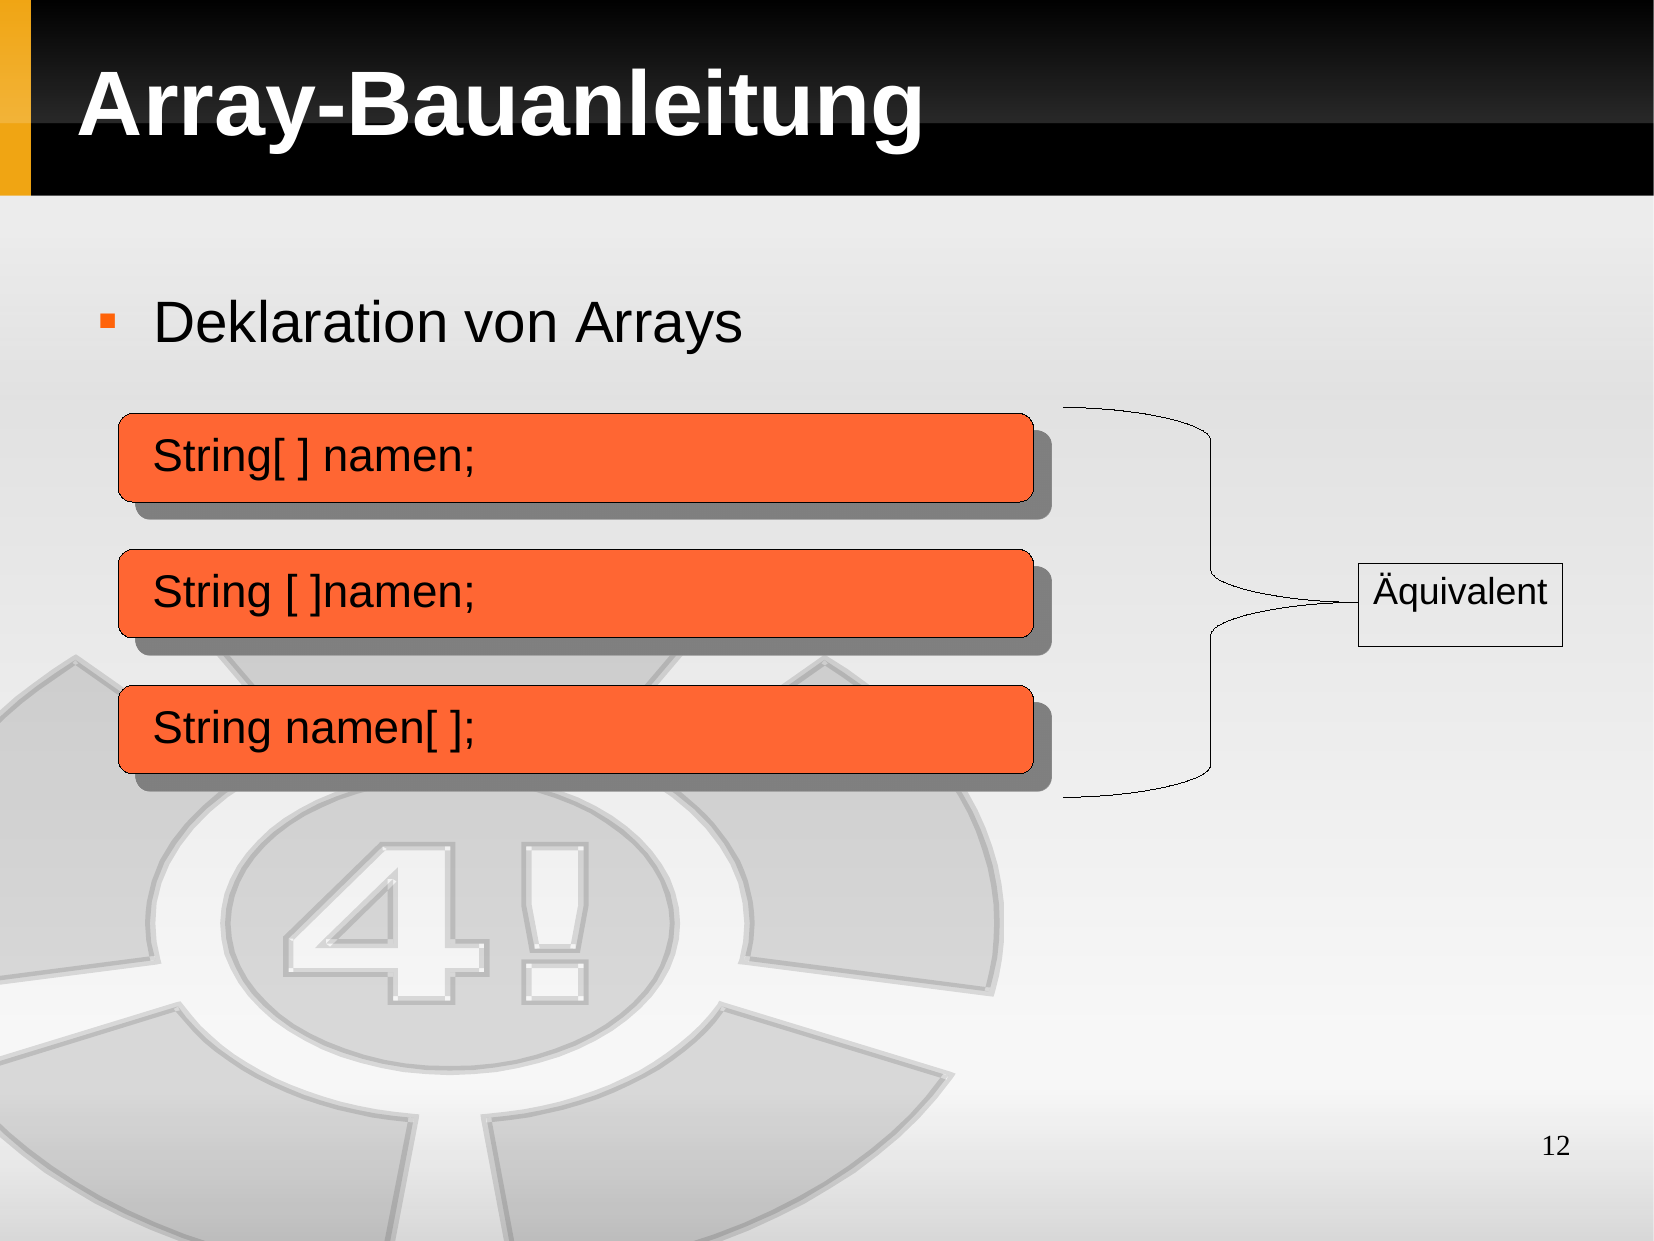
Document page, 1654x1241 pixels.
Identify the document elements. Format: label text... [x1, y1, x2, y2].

text_box [118, 413, 1034, 503]
text_box String namen[ ]; [137, 694, 699, 787]
title Array-Bauanleitung [76, 7, 1565, 200]
text_box [118, 685, 1034, 774]
text_box String [ ]namen; [137, 558, 699, 651]
picture [0, 0, 1654, 1241]
text_box Äquivalent [1358, 563, 1563, 647]
text_box [118, 549, 1034, 638]
text_box String[ ] namen; [137, 422, 699, 516]
list Deklaration von Arrays [82, 290, 1571, 1094]
